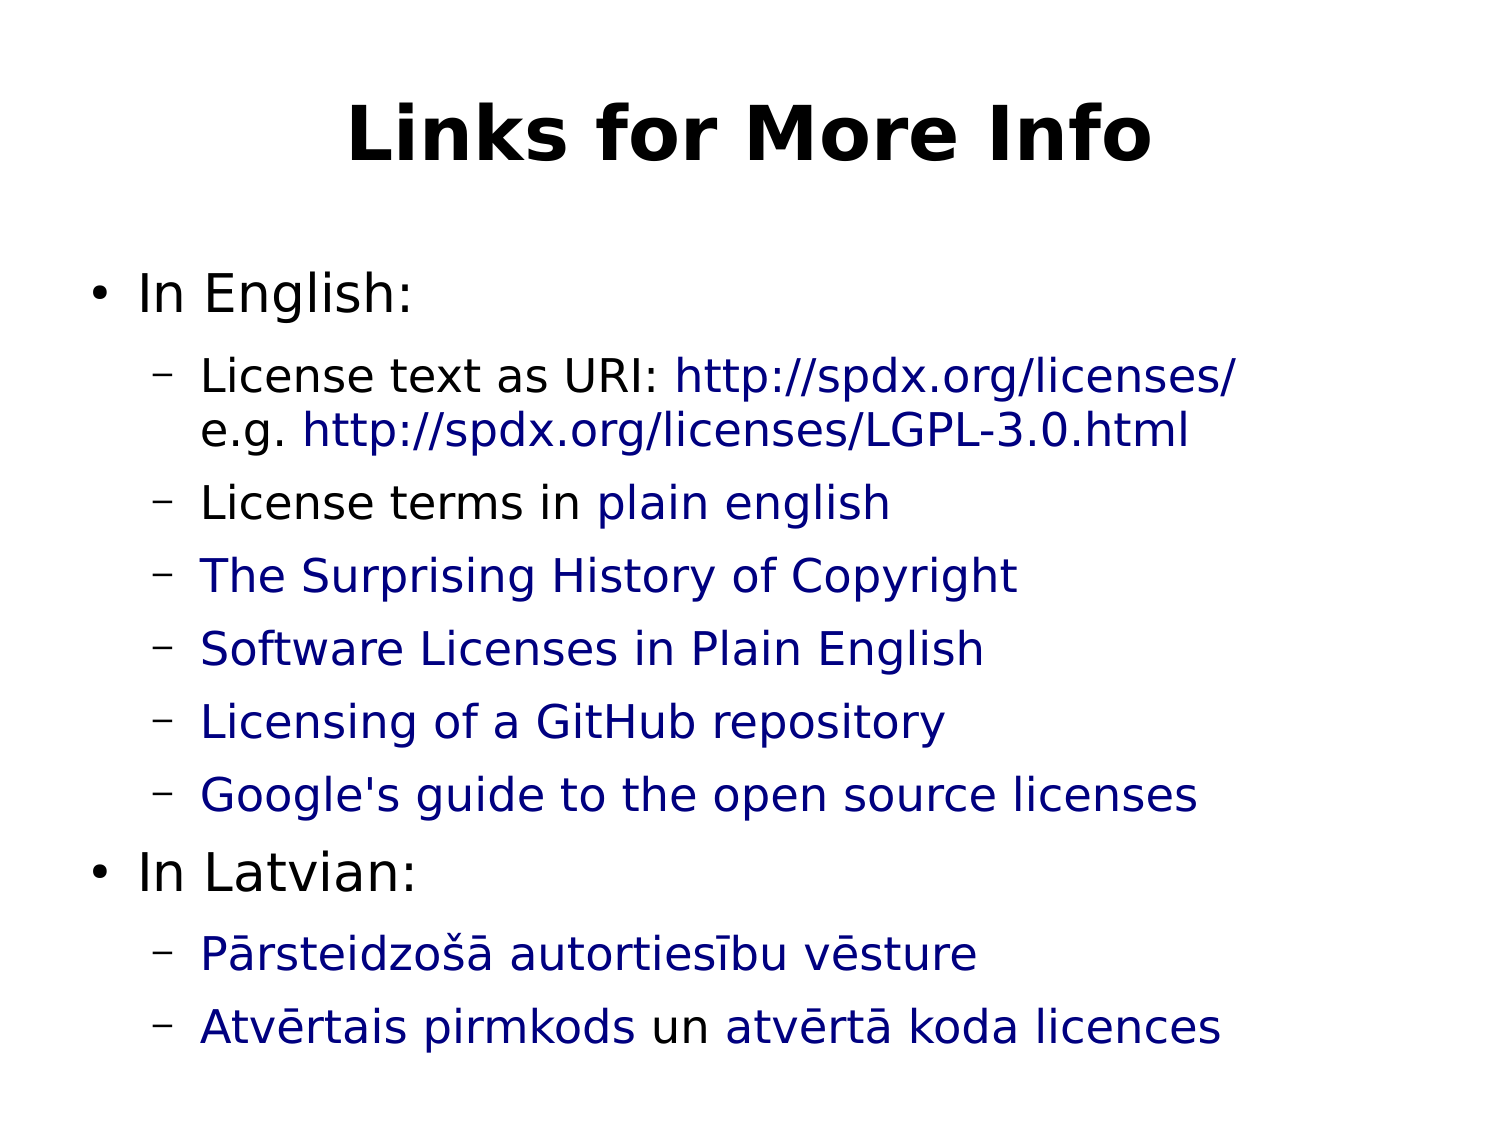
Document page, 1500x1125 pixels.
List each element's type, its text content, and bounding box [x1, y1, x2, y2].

list In English: License text as URI: http://spdx.org/licenses/ e.g. http://spdx.org/licenses/LGPL-3.0.html License terms in plain english The Surprising History of Copyright Software Licenses in Plain English Licensing of a GitHub repository Google's guide to the open source licenses In Latvian: Pārsteidzošā autortiesību vēsture Atvērtais pirmkods un atvērtā koda licences [75, 263, 1425, 1063]
title Links for More Info [75, 68, 1425, 201]
